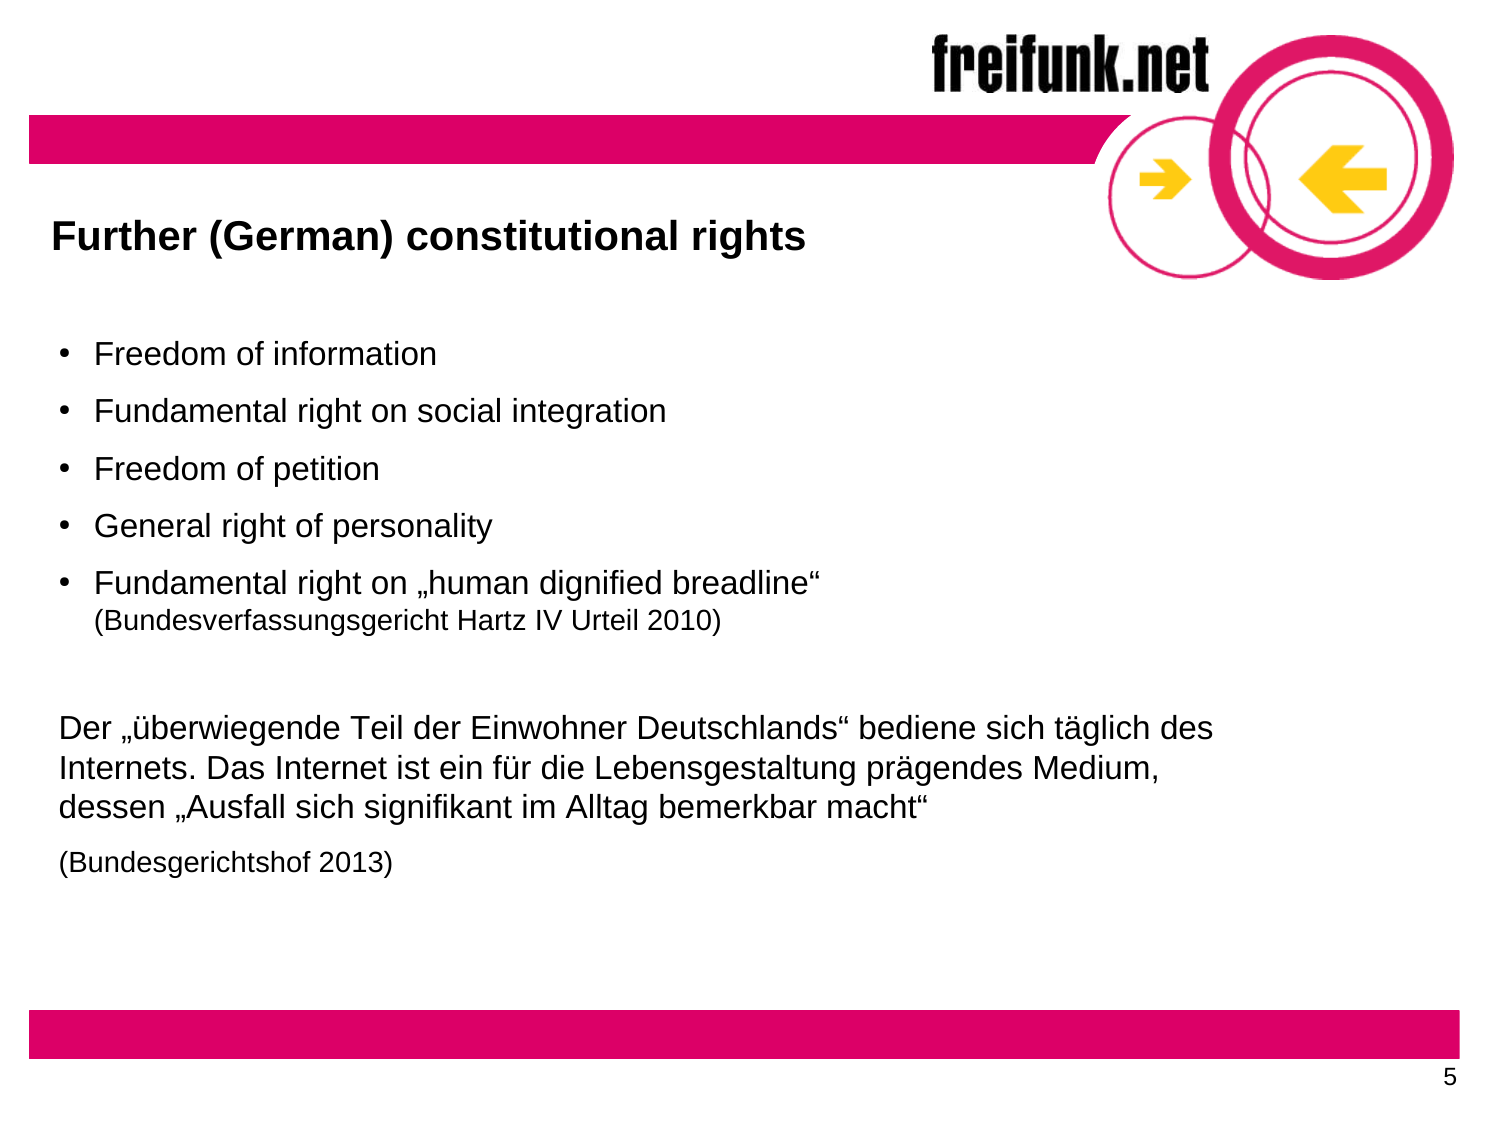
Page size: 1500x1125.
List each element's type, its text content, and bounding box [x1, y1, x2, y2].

text_box Freedom of information Fundamental right on social integration Freedom of petition General right of personality Fundamental right on „human dignified breadline“ (Bundesverfassungsgericht Hartz IV Urteil 2010) Der „überwiegende Teil der Einwohner Deutschlands“ bediene sich täglich des Internets. Das Internet ist ein für die Lebensgestaltung prägendes Medium, dessen „Ausfall sich signifikant im Alltag bemerkbar macht“ (Bundesgerichtshof 2013) [58, 333, 1287, 1125]
picture [932, 34, 1454, 280]
text_box Further (German) constitutional rights [51, 209, 1044, 289]
